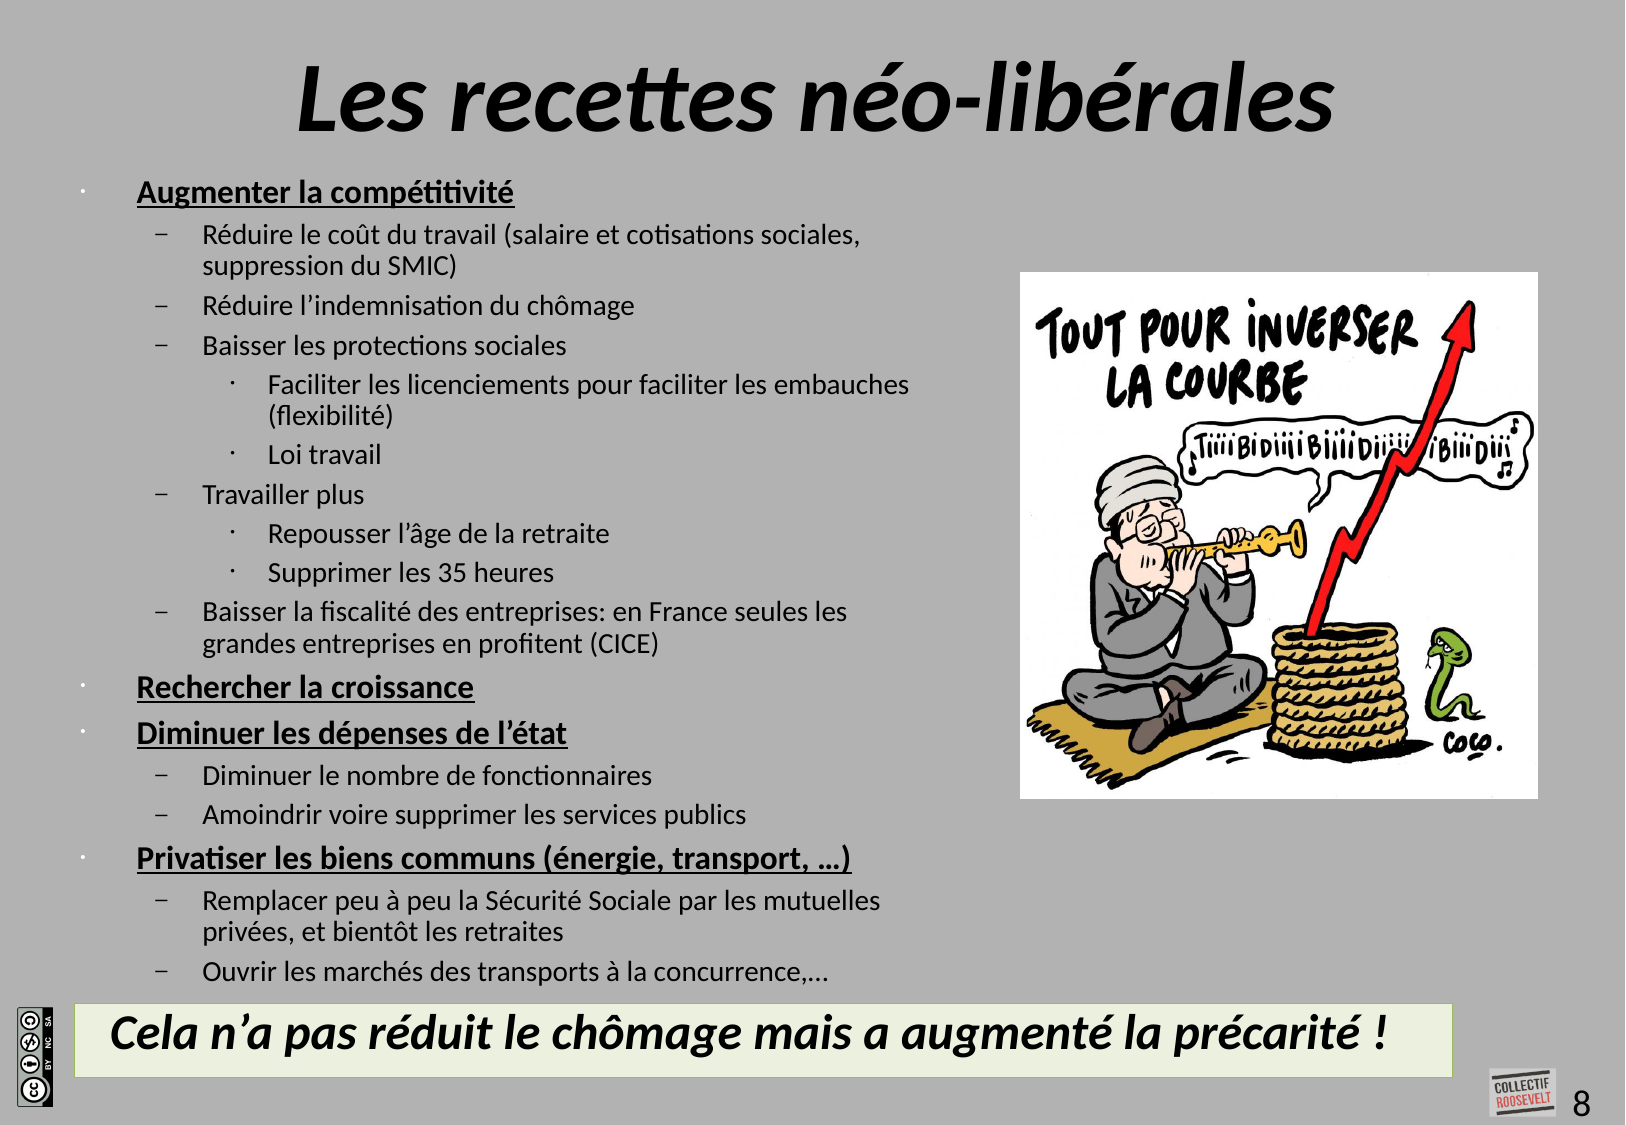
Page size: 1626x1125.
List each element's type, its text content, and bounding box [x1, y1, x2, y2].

picture [1489, 1068, 1557, 1117]
text_box Cela n’a pas réduit le chômage mais a augmenté la précarité ! [74, 1003, 1453, 1078]
picture [1020, 272, 1538, 799]
picture [18, 1008, 53, 1107]
list Augmenter la compétitivité Réduire le coût du travail (salaire et cotisations sociales, suppression du SMIC) Réduire l’indemnisation du chômage Baisser les protections sociales Faciliter les licenciements pour faciliter les embauches (flexibilité) Loi travail Travailler plus Repousser l’âge de la retraite Supprimer les 35 heures Baisser la fiscalité des entreprises: en France seules les grandes entreprises en profitent (CICE) Rechercher la croissance Diminuer les dépenses de l’état Diminuer le nombre de fonctionnaires Amoindrir voire supprimer les services publics Privatiser les biens communs (énergie, transport, …) Remplacer peu à peu la Sécurité Sociale par les mutuelles privées, et bientôt les retraites Ouvrir les marchés des transports à la concurrence,… [65, 167, 961, 996]
slide_number <numéro> [1557, 1071, 1626, 1125]
title Les recettes néo-libérales [84, 23, 1548, 108]
